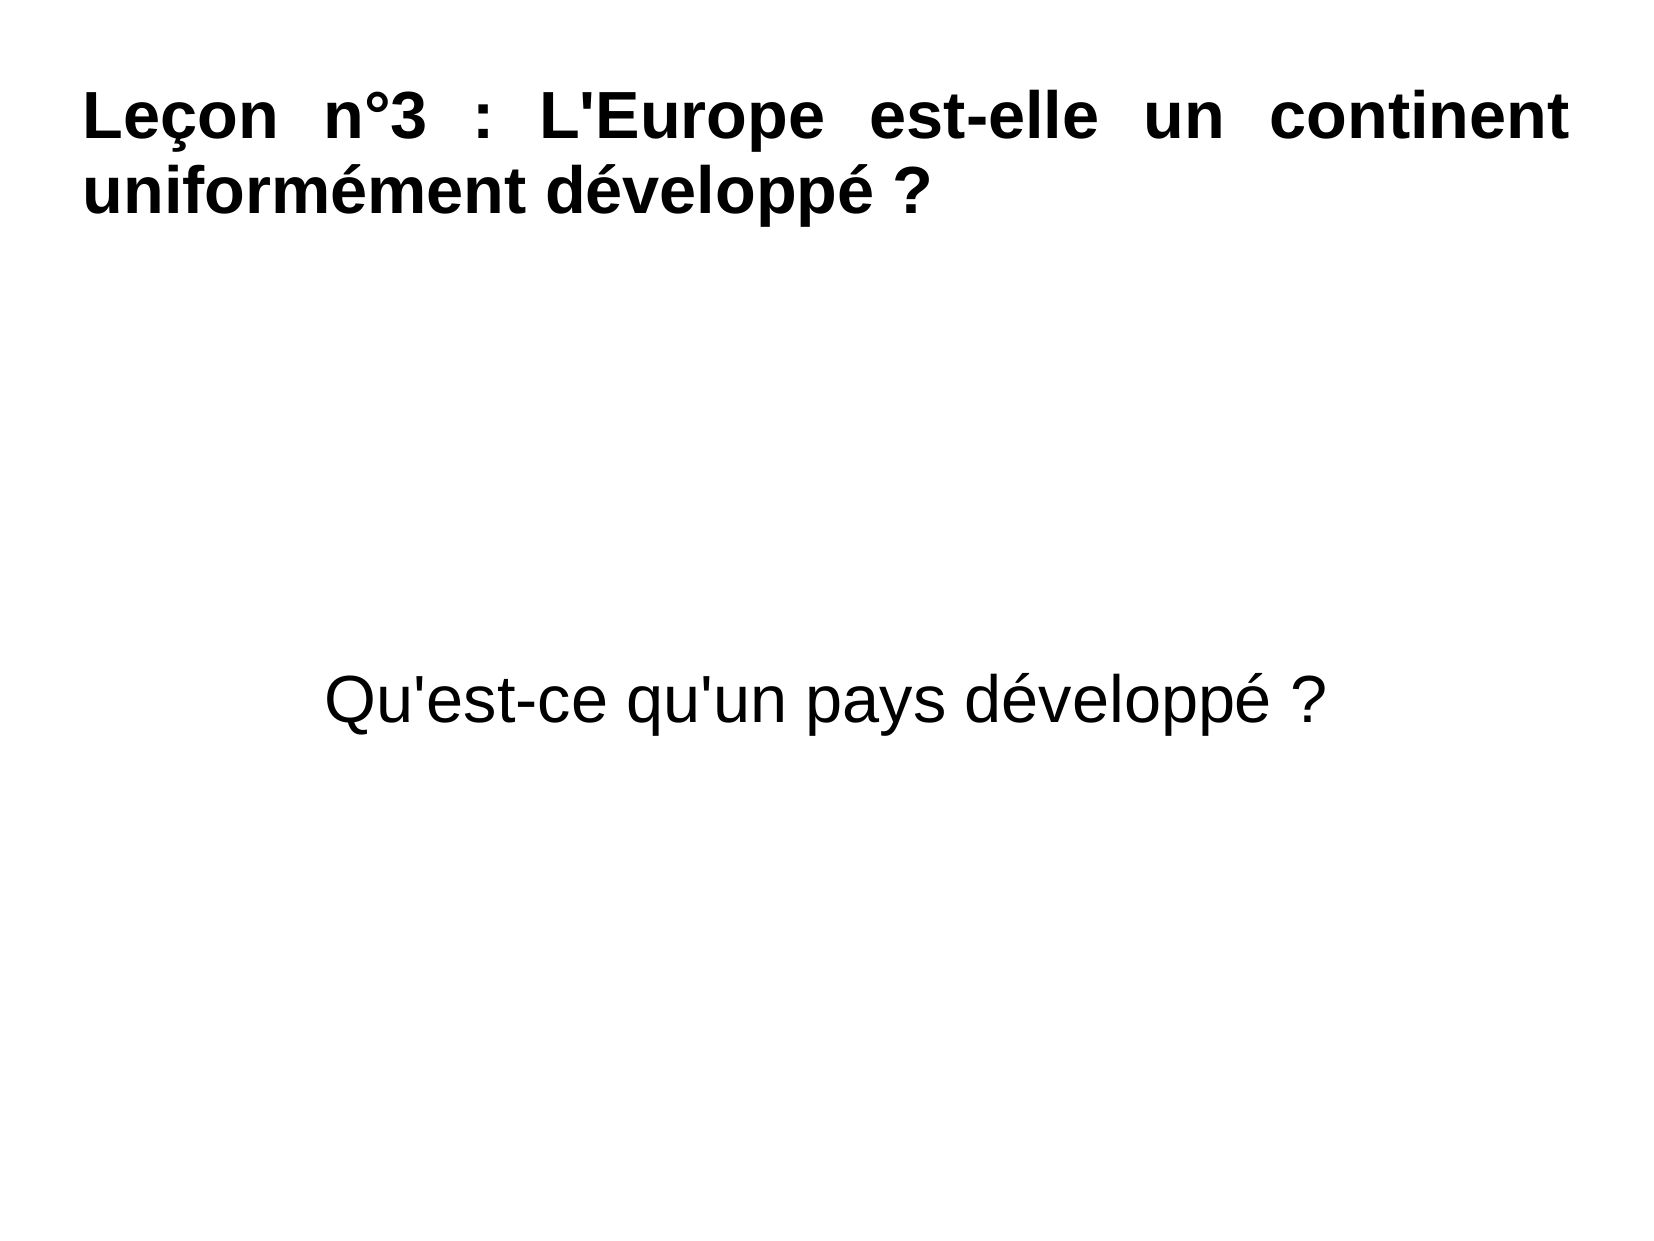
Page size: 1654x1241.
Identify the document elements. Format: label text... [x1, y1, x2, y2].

subtitle Qu'est-ce qu'un pays développé ? [82, 297, 1571, 1102]
title Leçon n°3 : L'Europe est-elle un continent uniformément développé ? [82, 56, 1571, 250]
